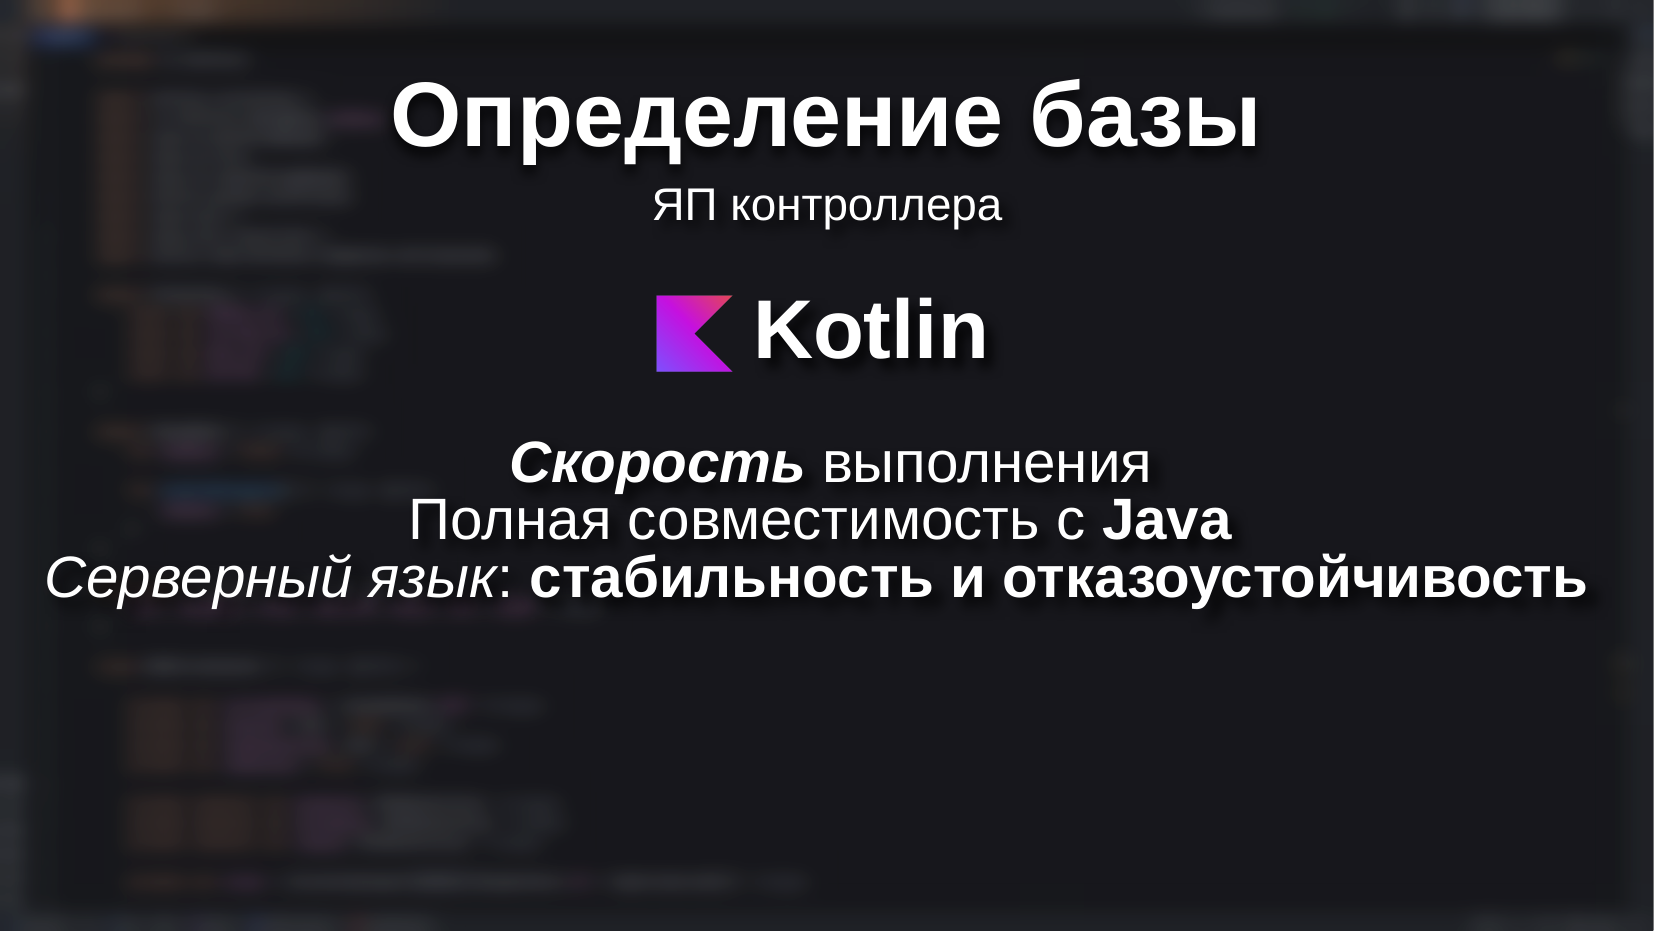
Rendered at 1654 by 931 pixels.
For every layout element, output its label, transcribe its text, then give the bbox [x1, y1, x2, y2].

text_box Серверный язык: стабильность и отказоустойчивость [29, 537, 1625, 683]
title Определение базы [82, 37, 1571, 193]
text_box Скорость выполнения [494, 422, 1168, 479]
picture [0, 0, 1654, 931]
text_box Kotlin [738, 276, 1004, 384]
text_box ЯП контроллера [636, 171, 1017, 238]
text_box Полная совместимость с Java [394, 479, 1260, 537]
